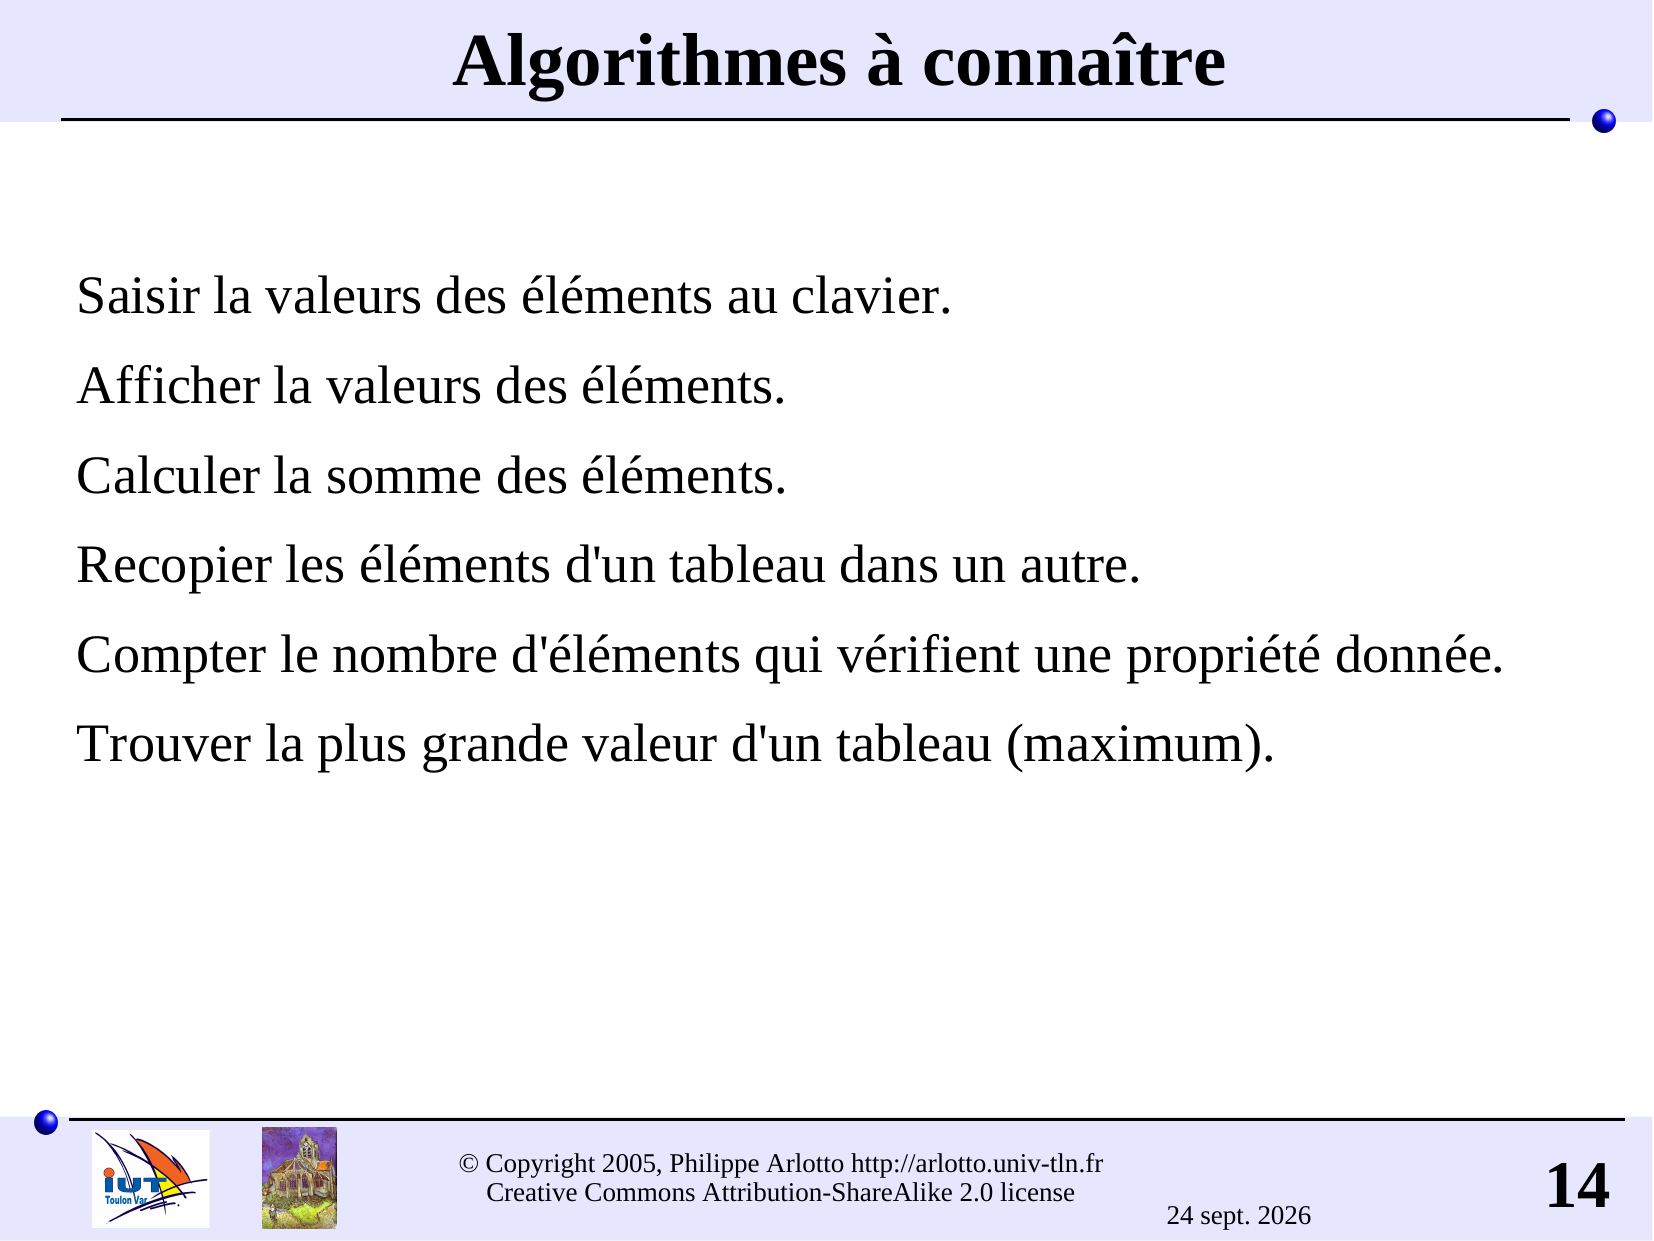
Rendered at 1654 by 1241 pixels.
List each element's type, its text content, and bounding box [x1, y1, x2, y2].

title Algorithmes à connaître [95, 14, 1585, 107]
picture [262, 1127, 337, 1229]
list Saisir la valeurs des éléments au clavier. Afficher la valeurs des éléments. Calculer la somme des éléments. Recopier les éléments d'un tableau dans un autre. Compter le nombre d'éléments qui vérifient une propriété donnée. Trouver la plus grande valeur d'un tableau (maximum). [59, 265, 1565, 934]
